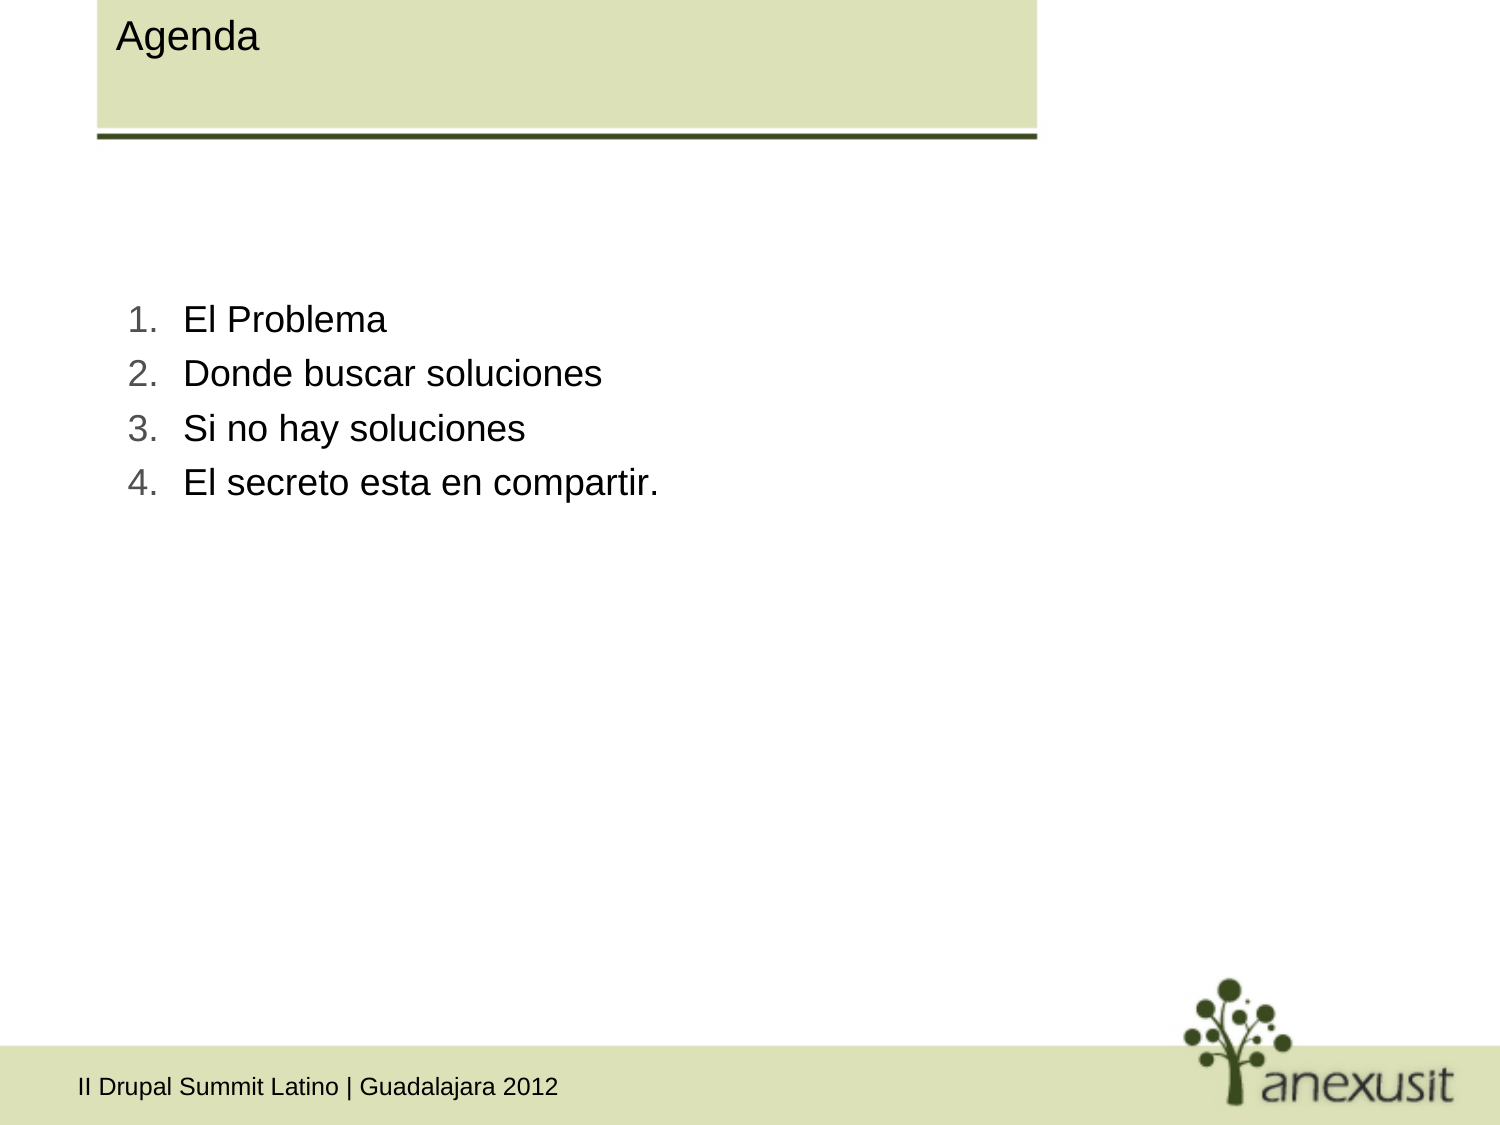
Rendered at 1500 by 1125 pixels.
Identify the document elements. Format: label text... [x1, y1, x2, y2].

text_box II Drupal Summit Latino | Guadalajara 2012 [63, 1062, 1064, 1109]
text_box El Problema Donde buscar soluciones Si no hay soluciones El secreto esta en compartir. [112, 287, 1438, 783]
picture [0, 0, 1500, 1125]
text_box Agenda [100, 0, 827, 119]
